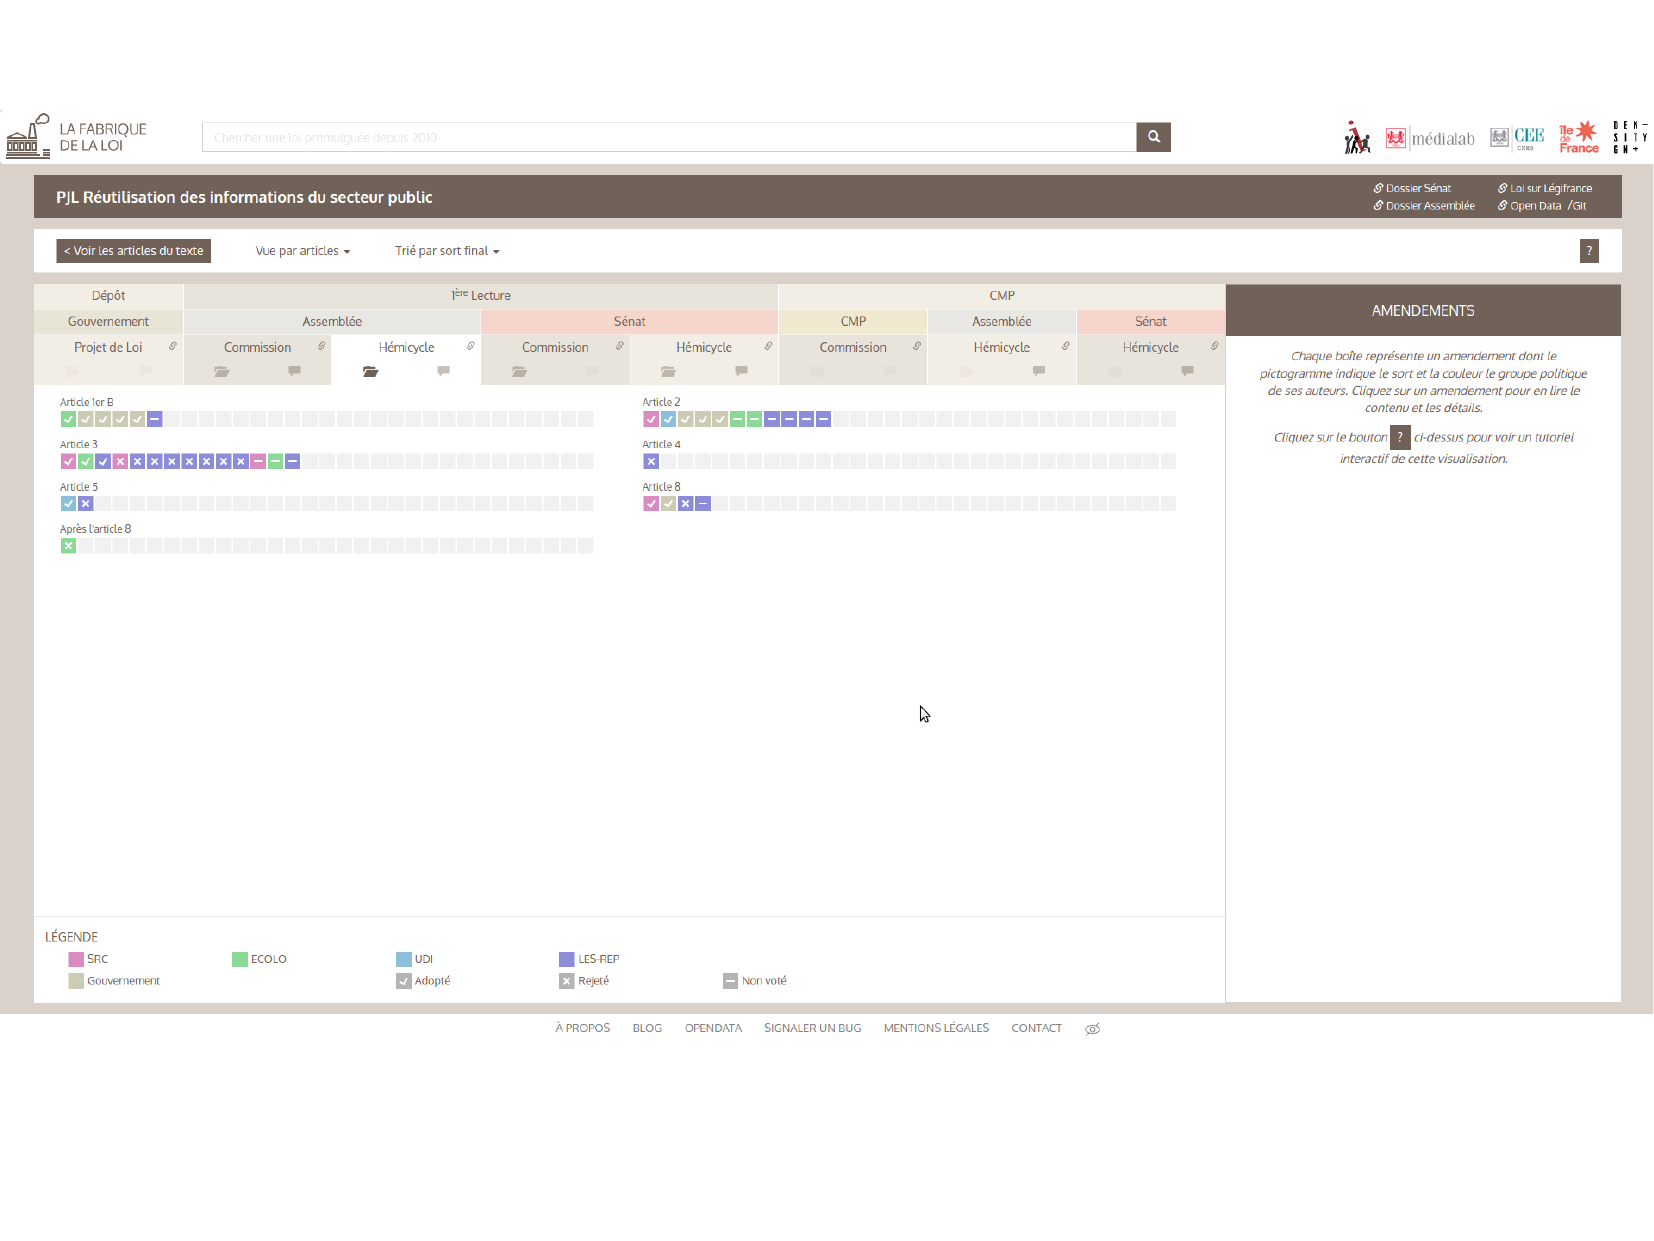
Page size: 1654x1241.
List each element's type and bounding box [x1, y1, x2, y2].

picture [0, 110, 1654, 1042]
